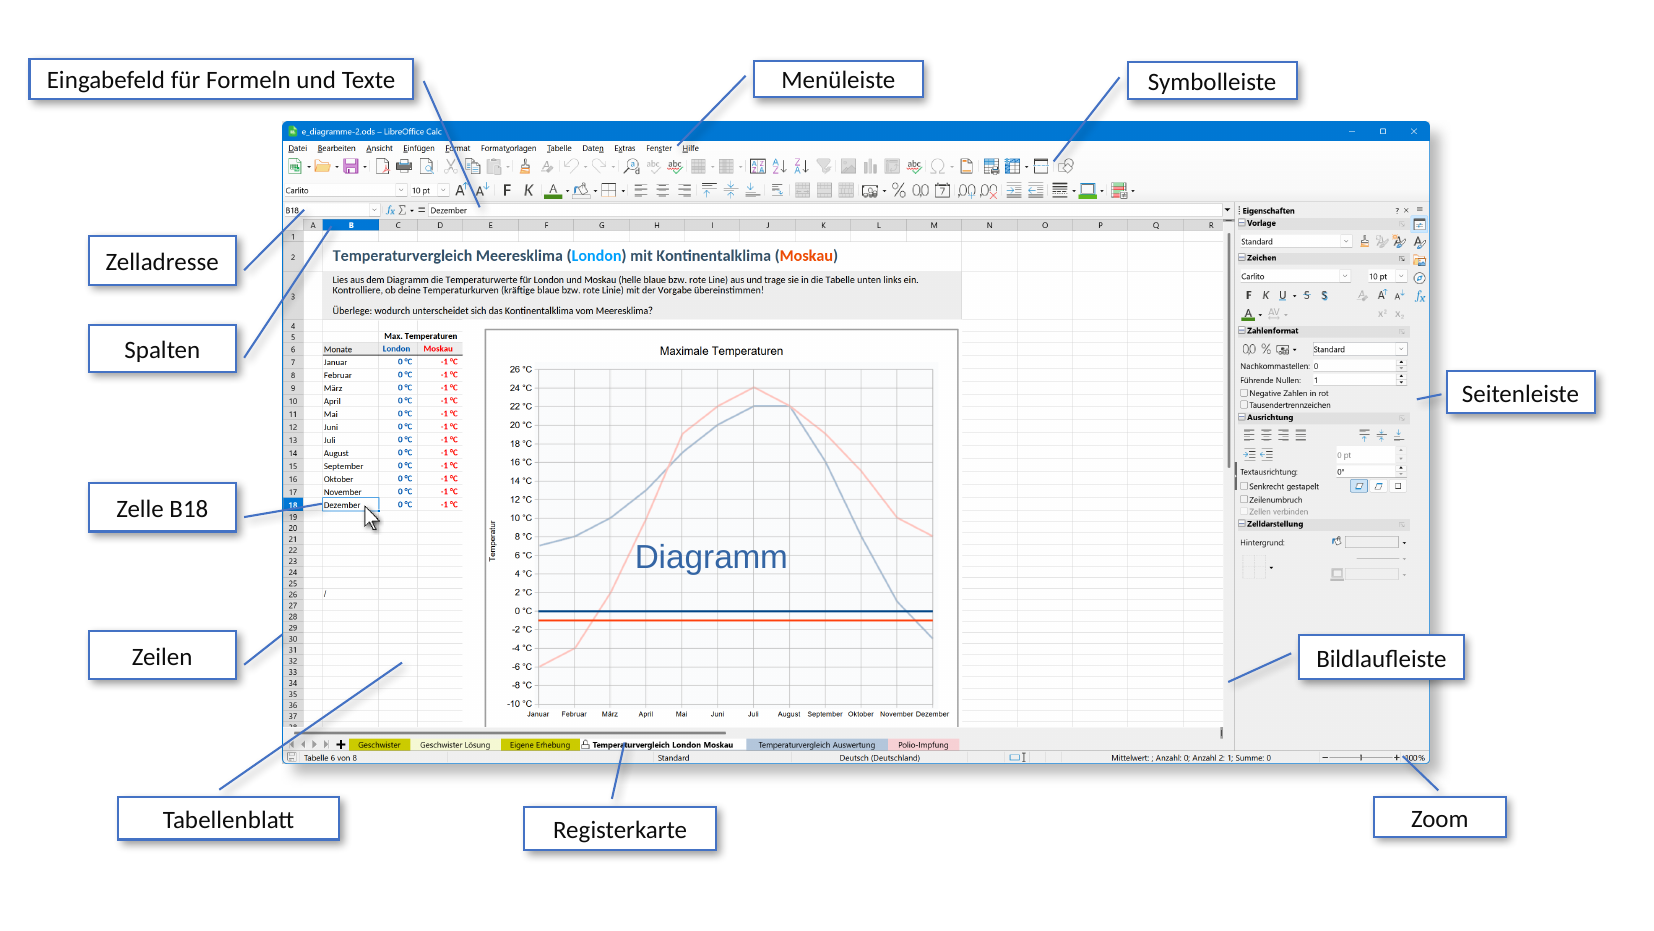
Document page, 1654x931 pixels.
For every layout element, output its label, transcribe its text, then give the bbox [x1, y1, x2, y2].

text_box Zoom [1374, 797, 1506, 837]
text_box Zelladresse [89, 236, 236, 285]
text_box Seitenleiste [1447, 371, 1595, 413]
text_box Menüleiste [754, 61, 923, 97]
text_box Bildlaufleiste [1299, 635, 1464, 679]
text_box Spalten [89, 325, 236, 372]
text_box Diagramm [620, 531, 827, 591]
text_box Zelle B18 [89, 483, 236, 531]
text_box Zeilen [89, 631, 236, 679]
picture [282, 121, 1430, 764]
text_box Tabellenblatt [118, 797, 339, 839]
text_box Symbolleiste [1128, 62, 1297, 99]
text_box Registerkarte [524, 807, 716, 850]
text_box Eingabefeld für Formeln und Texte [30, 59, 413, 99]
